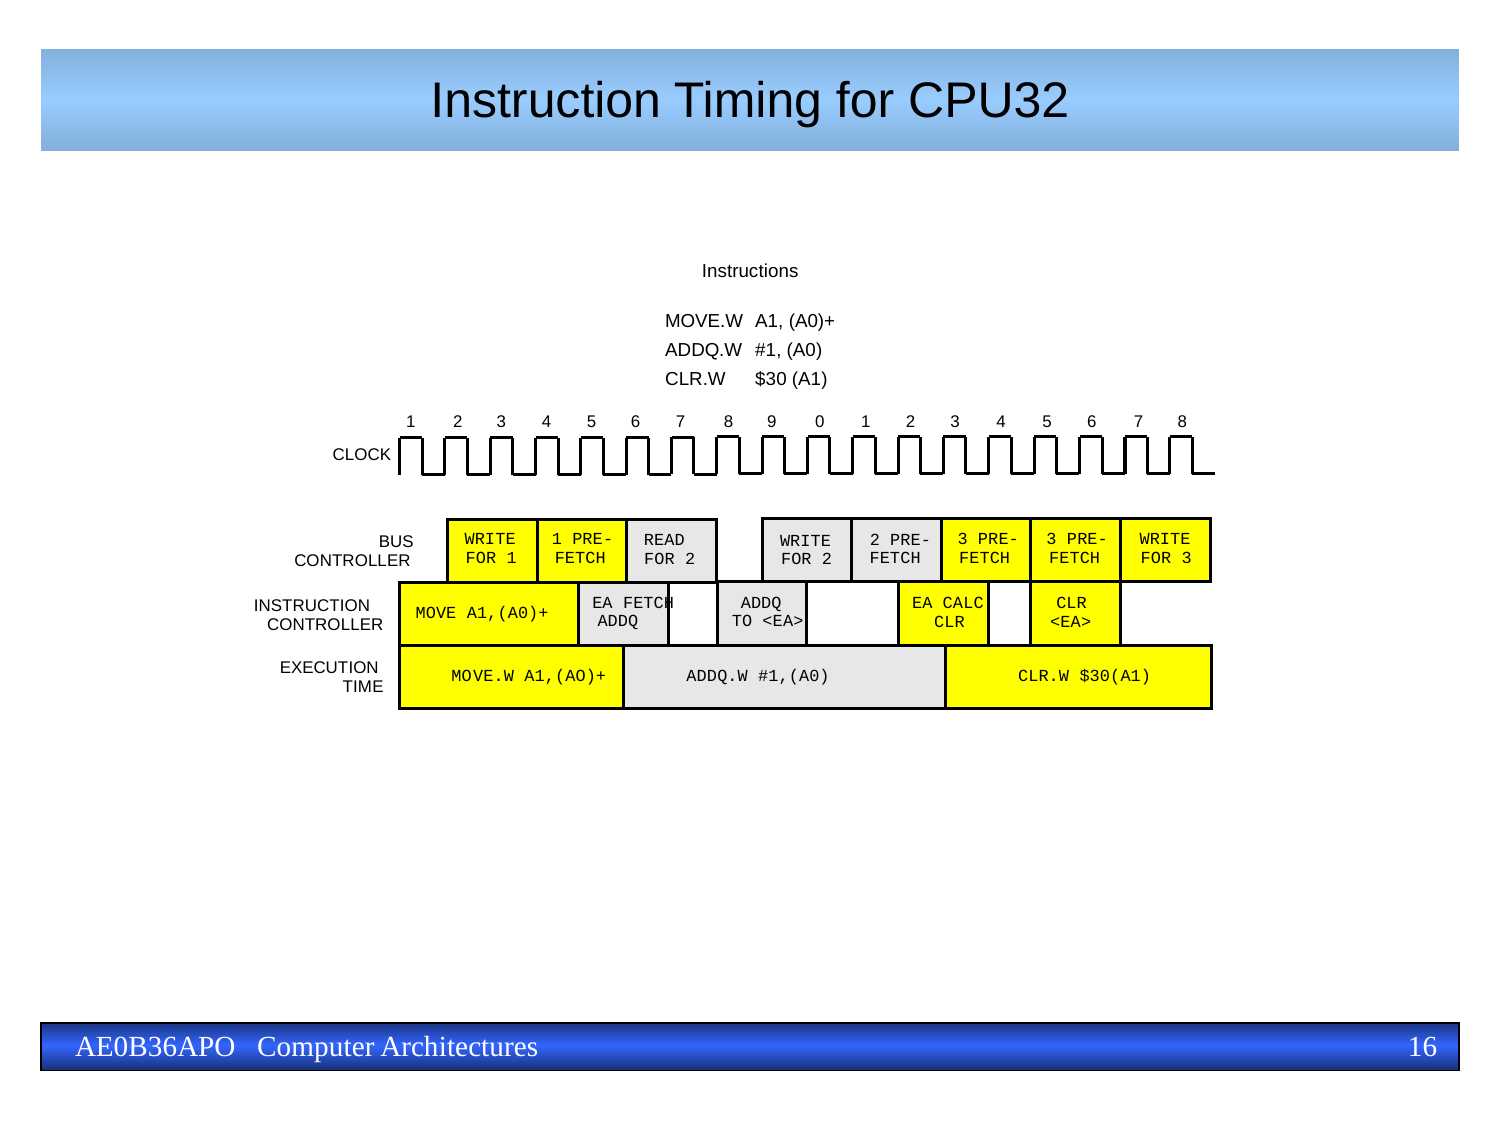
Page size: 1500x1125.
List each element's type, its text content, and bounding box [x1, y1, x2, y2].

text_box [449, 521, 536, 581]
text_box [1032, 583, 1119, 644]
text_box [719, 583, 805, 644]
text_box [539, 521, 625, 581]
text_box [947, 647, 1210, 707]
text_box [900, 583, 987, 644]
text_box [1032, 520, 1119, 580]
text_box [853, 520, 940, 580]
title Instruction Timing for CPU32 [41, 49, 1459, 151]
text_box [580, 584, 667, 644]
text_box [764, 520, 850, 580]
text_box [401, 584, 577, 644]
text_box [401, 647, 622, 707]
text_box [625, 647, 944, 707]
text_box [1122, 520, 1209, 580]
text_box [628, 521, 715, 581]
text_box [943, 520, 1029, 580]
